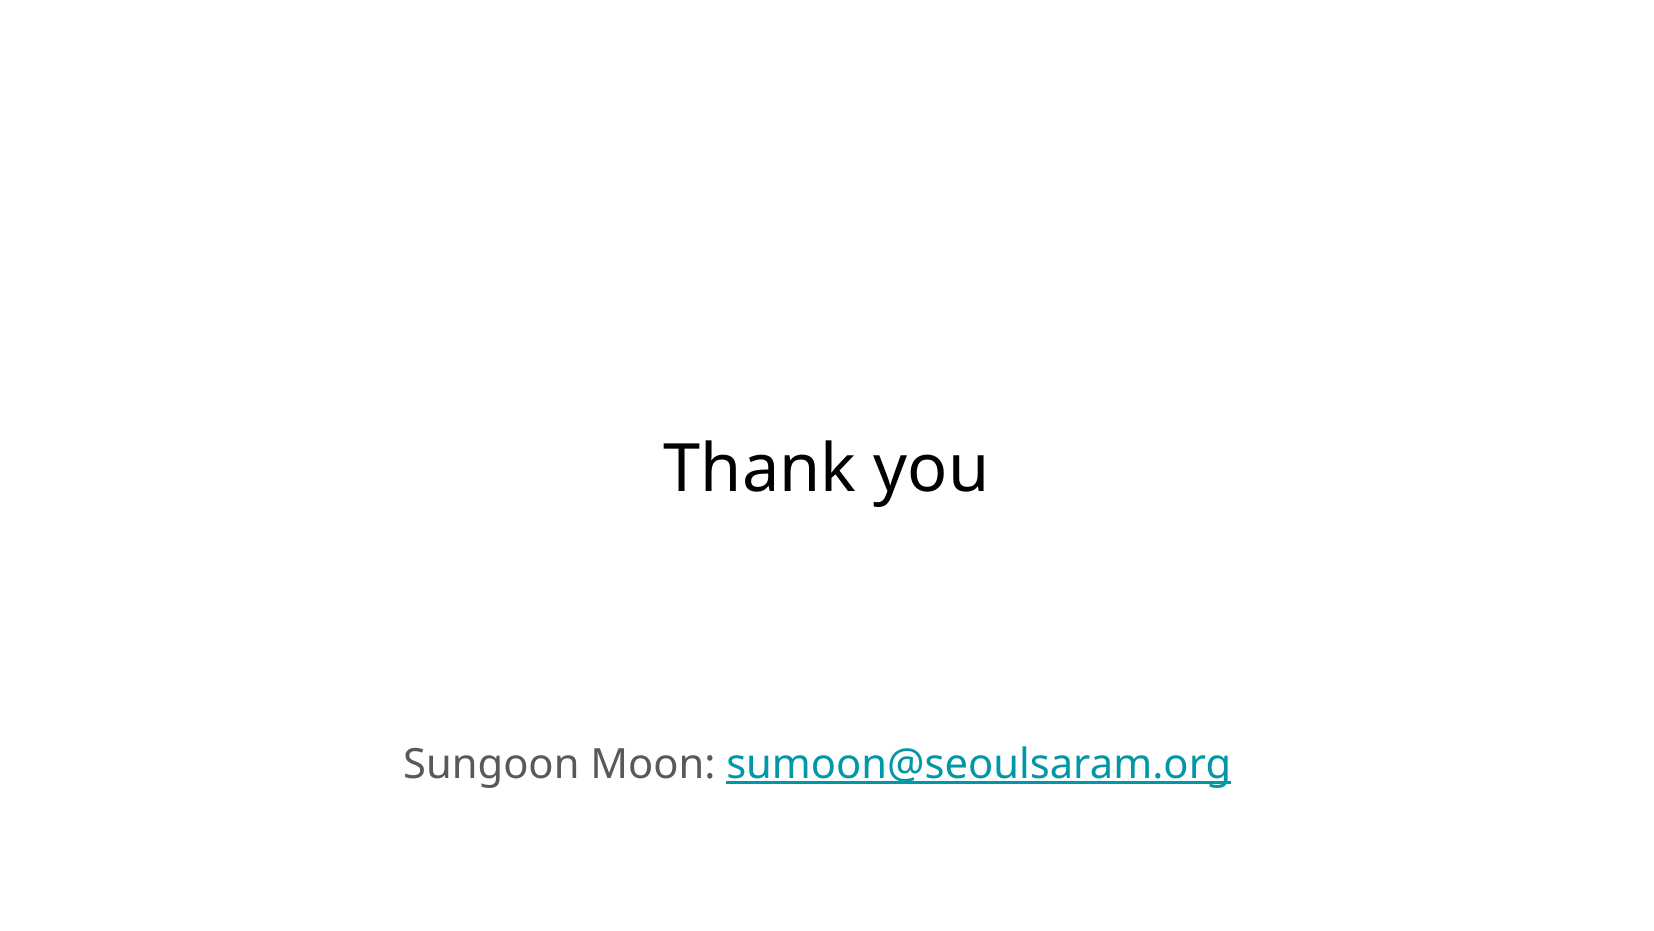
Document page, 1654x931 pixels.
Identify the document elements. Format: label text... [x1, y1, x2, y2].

list Thank you [549, 410, 1105, 520]
text_box Sungoon Moon: sumoon@seoulsaram.org [388, 721, 1266, 809]
